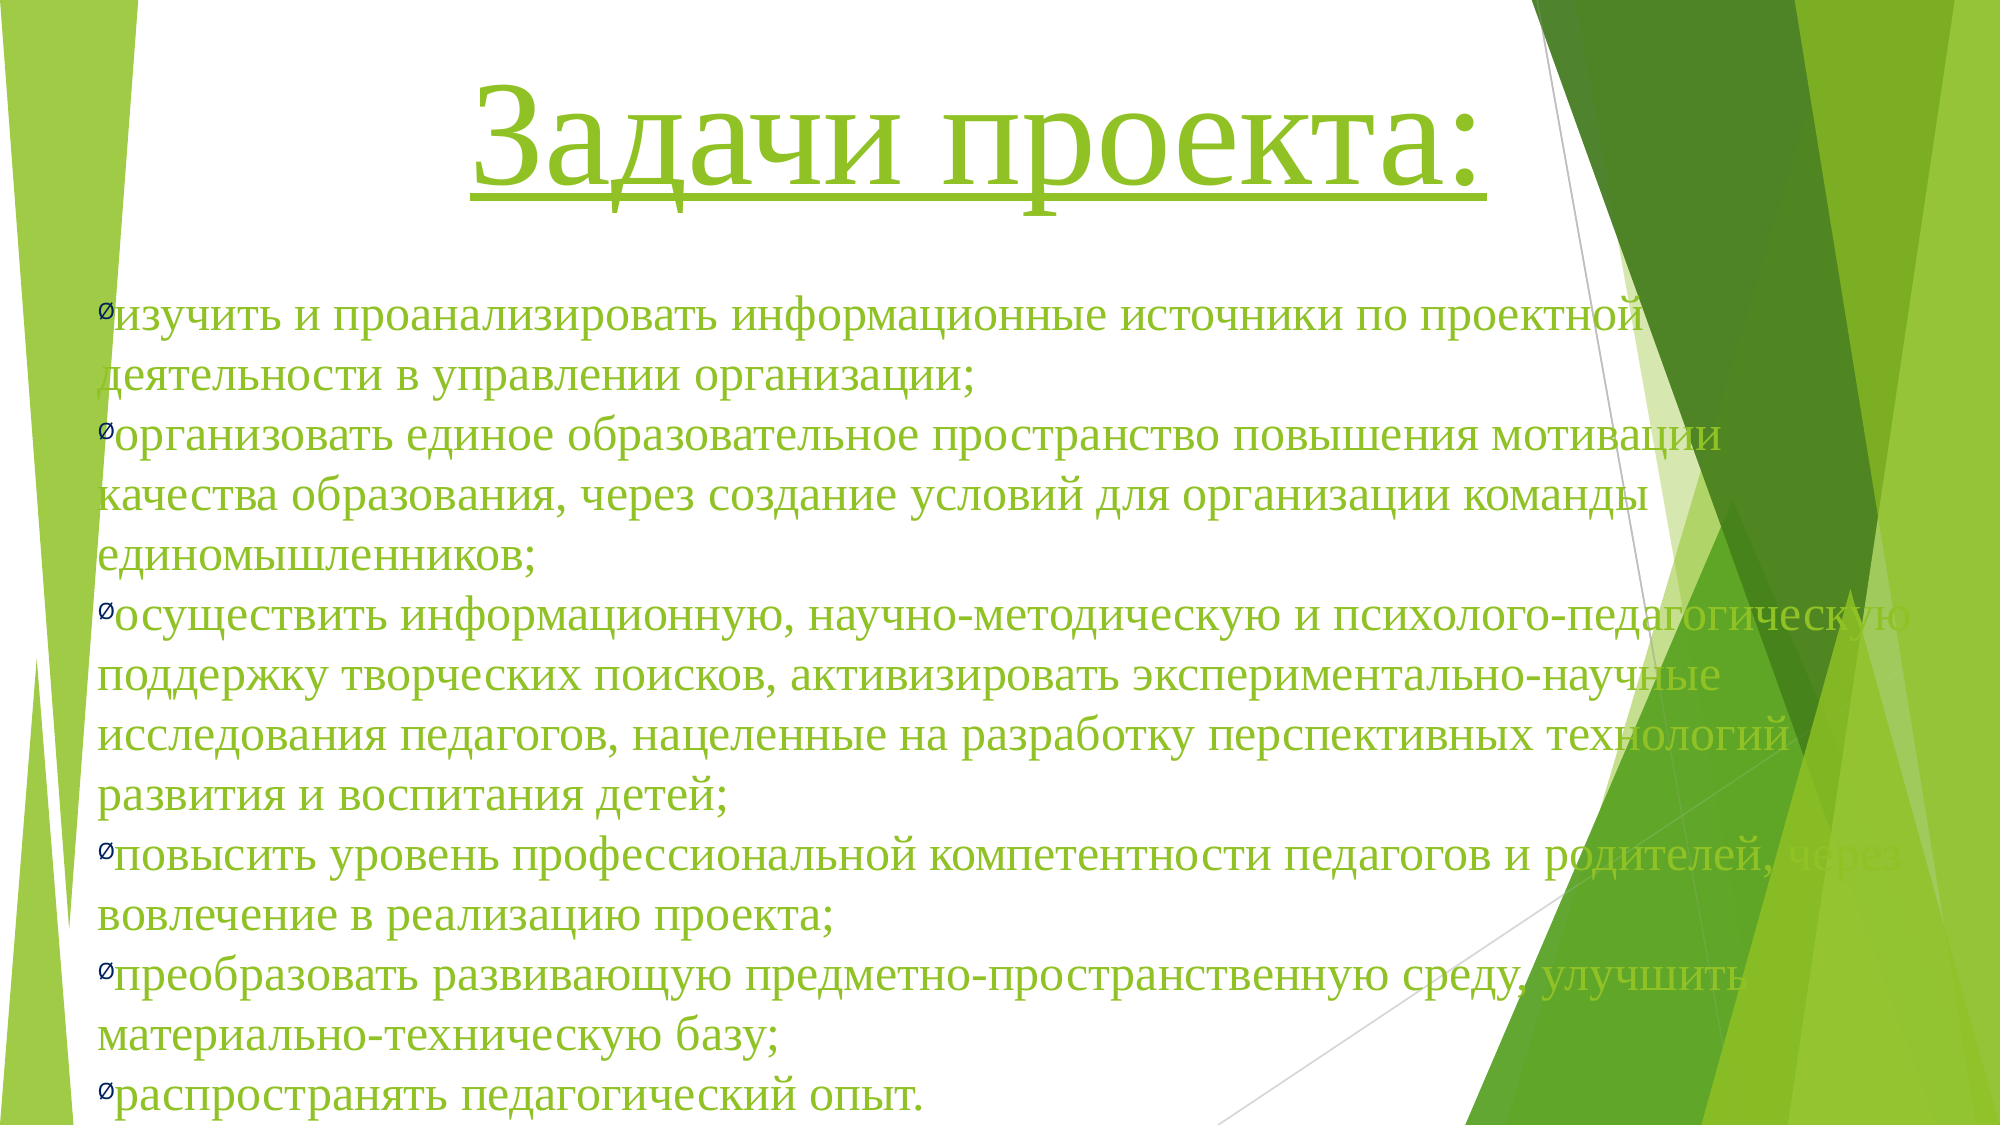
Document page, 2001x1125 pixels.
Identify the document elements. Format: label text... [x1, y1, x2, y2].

title Задачи проекта: [341, 27, 1616, 233]
subtitle изучить и проанализировать информационные источники по проектной деятельности в управлении организации; организовать единое образовательное пространство повышения мотивации качества образования, через создание условий для организации команды единомышленников; осуществить информационную, научно-методическую и психолого-педагогическую поддержку творческих поисков, активизировать экспериментально-научные исследования педагогов, нацеленные на разработку перспективных технологий развития и воспитания детей; повысить уровень профессиональной компетентности педагогов и родителей, через вовлечение в реализацию проекта; преобразовать развивающую предметно-пространственную среду, улучшить материально-техническую базу; распространять педагогический опыт. [82, 273, 1930, 1037]
